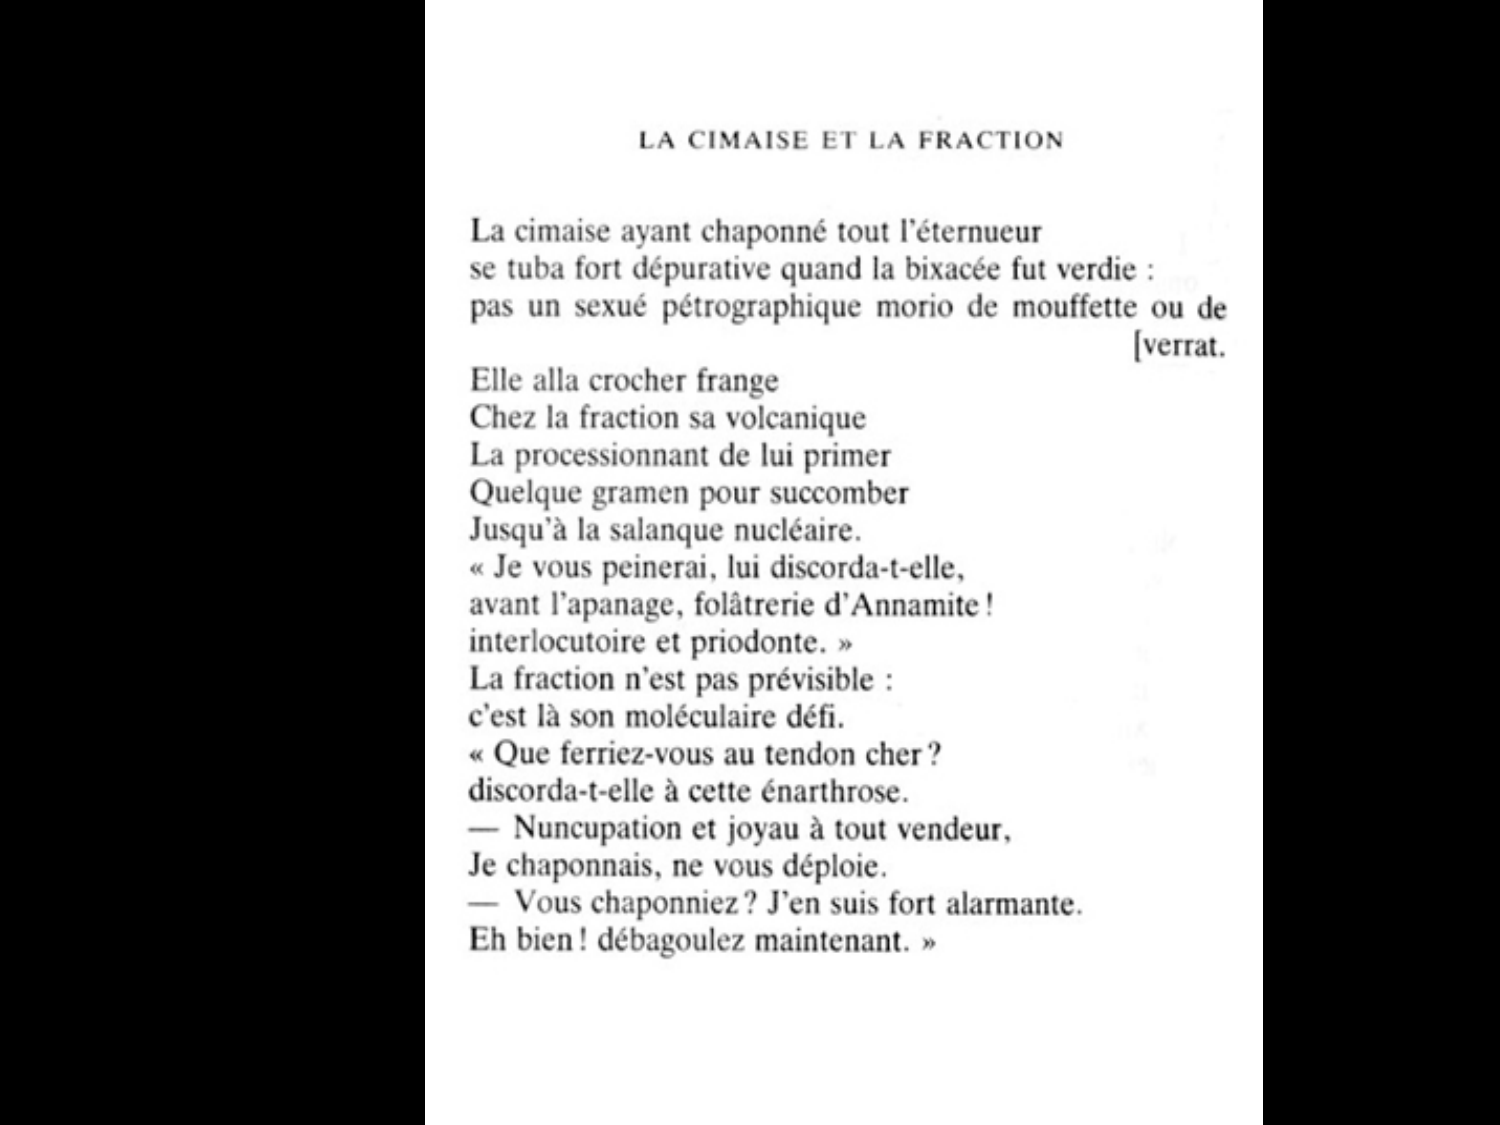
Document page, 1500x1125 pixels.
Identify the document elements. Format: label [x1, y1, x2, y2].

picture [425, 0, 1263, 1125]
